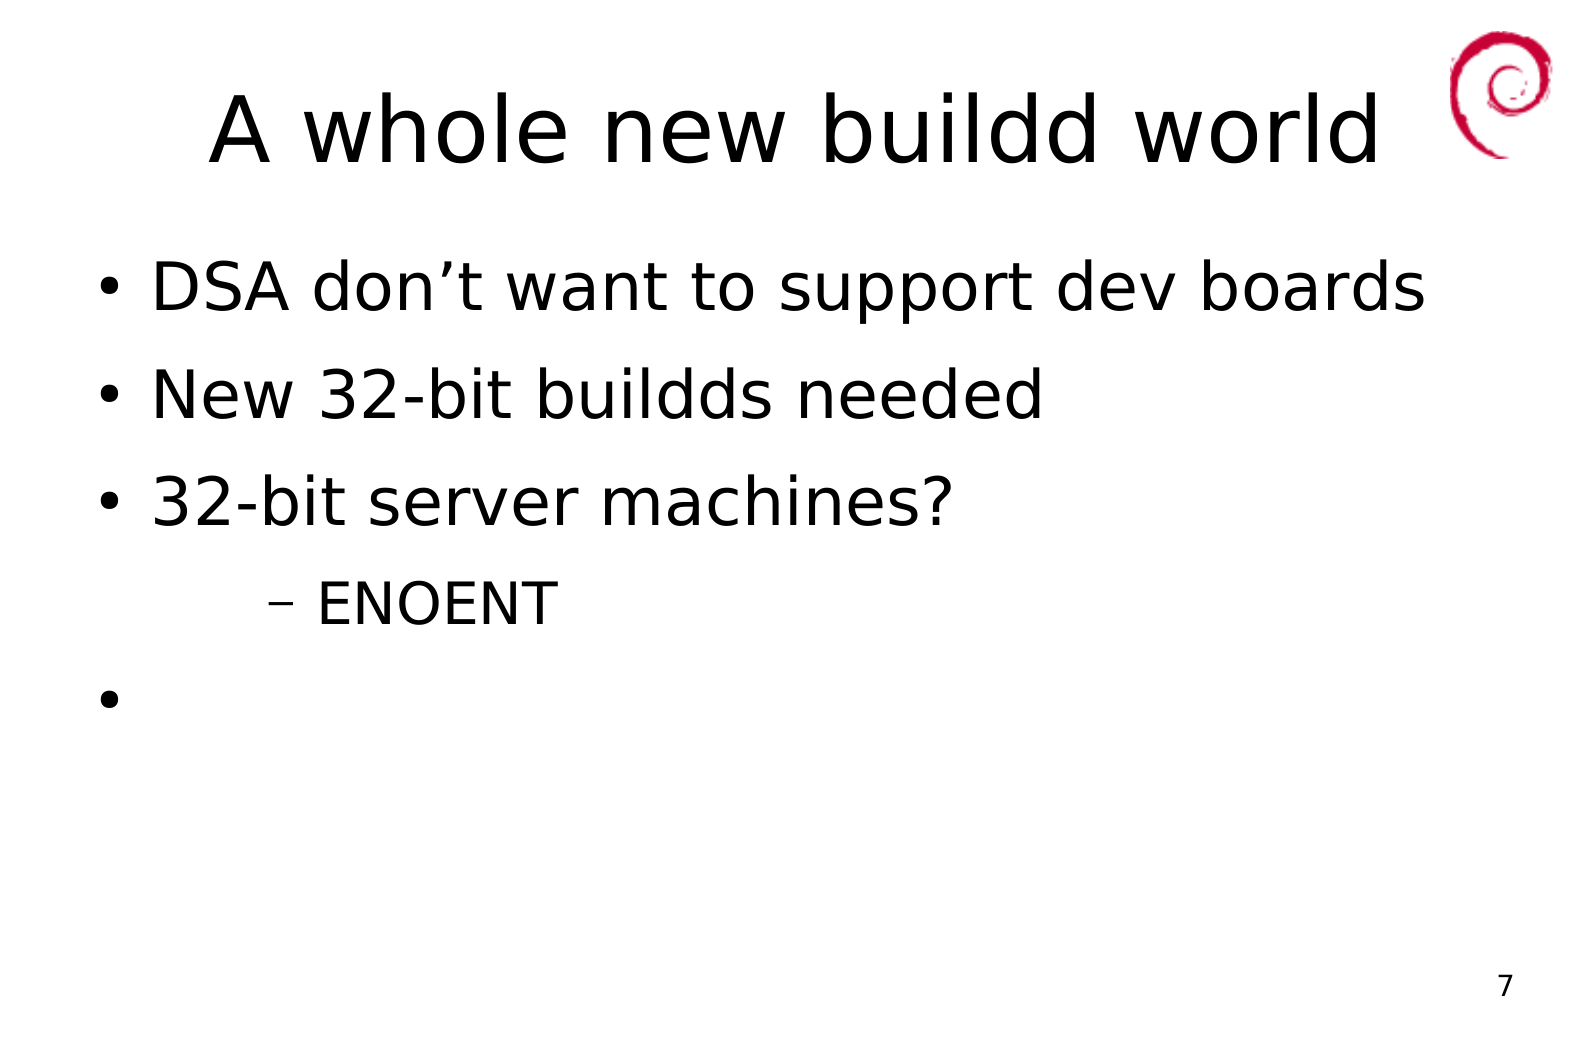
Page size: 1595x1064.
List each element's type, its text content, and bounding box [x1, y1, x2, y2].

list DSA don’t want to support dev boards New 32-bit buildds needed 32-bit server machines? ENOENT [79, 248, 1515, 1039]
title A whole new buildd world [79, 49, 1515, 213]
picture [1450, 31, 1555, 159]
